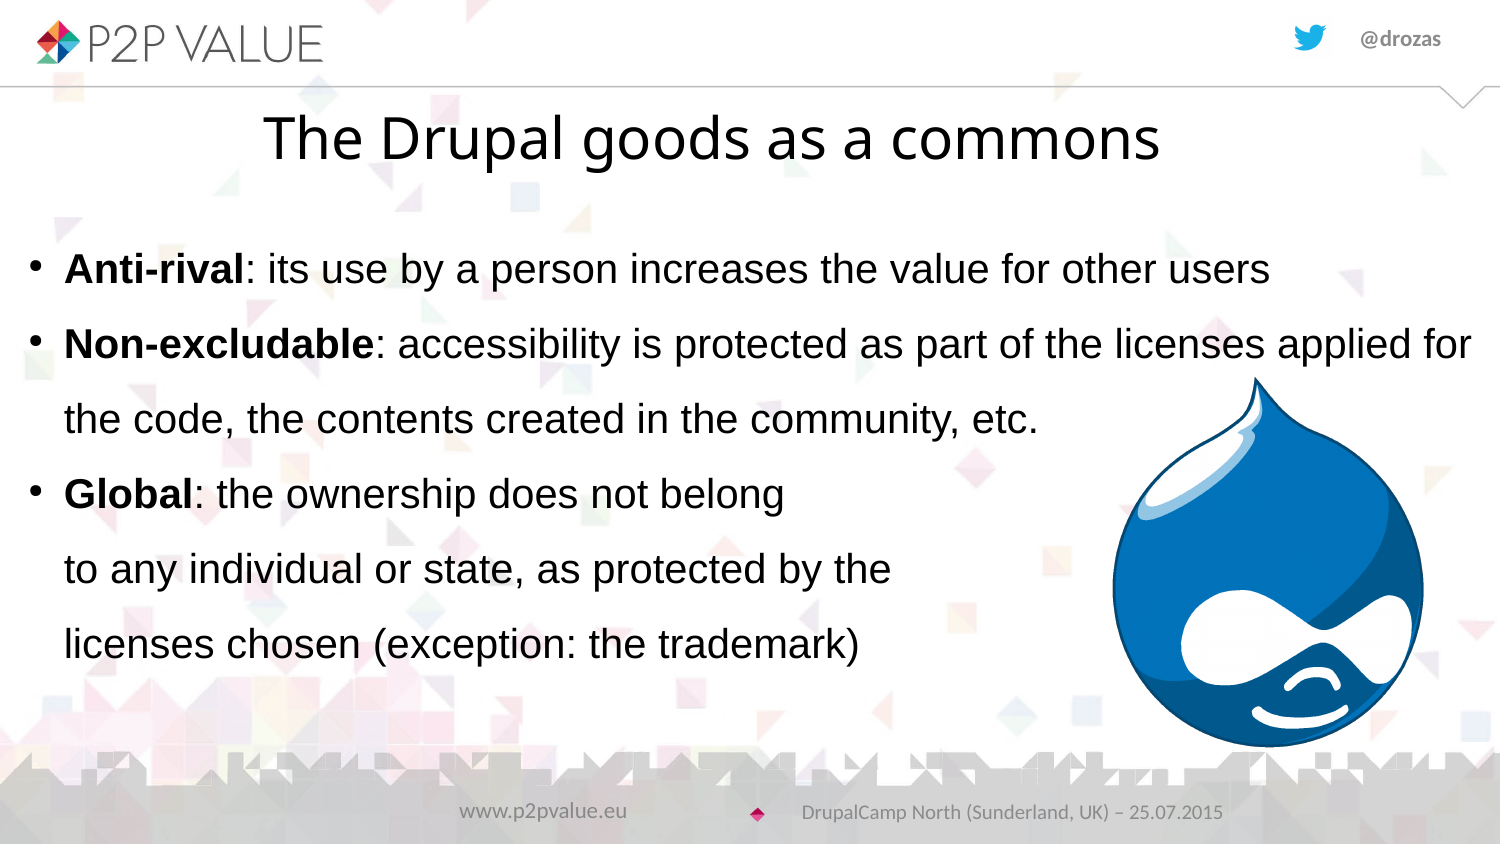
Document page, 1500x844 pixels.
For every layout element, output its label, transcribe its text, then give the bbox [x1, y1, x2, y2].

text_box DrupalCamp North (Sunderland, UK) – 25.07.2015 [788, 788, 1481, 834]
picture [0, 0, 1500, 844]
text_box www.p2pvalue.eu [453, 789, 672, 829]
text_box @drozas [1333, 15, 1455, 60]
subtitle Anti-rival: its use by a person increases the value for other users Non-excludable: accessibility is protected as part of the licenses applied for the code, the contents created in the community, etc. Global: the ownership does not belong to any individual or state, as protected by the licenses chosen (exception: the trademark) [15, 210, 1496, 766]
title The Drupal goods as a commons [60, 92, 1366, 181]
